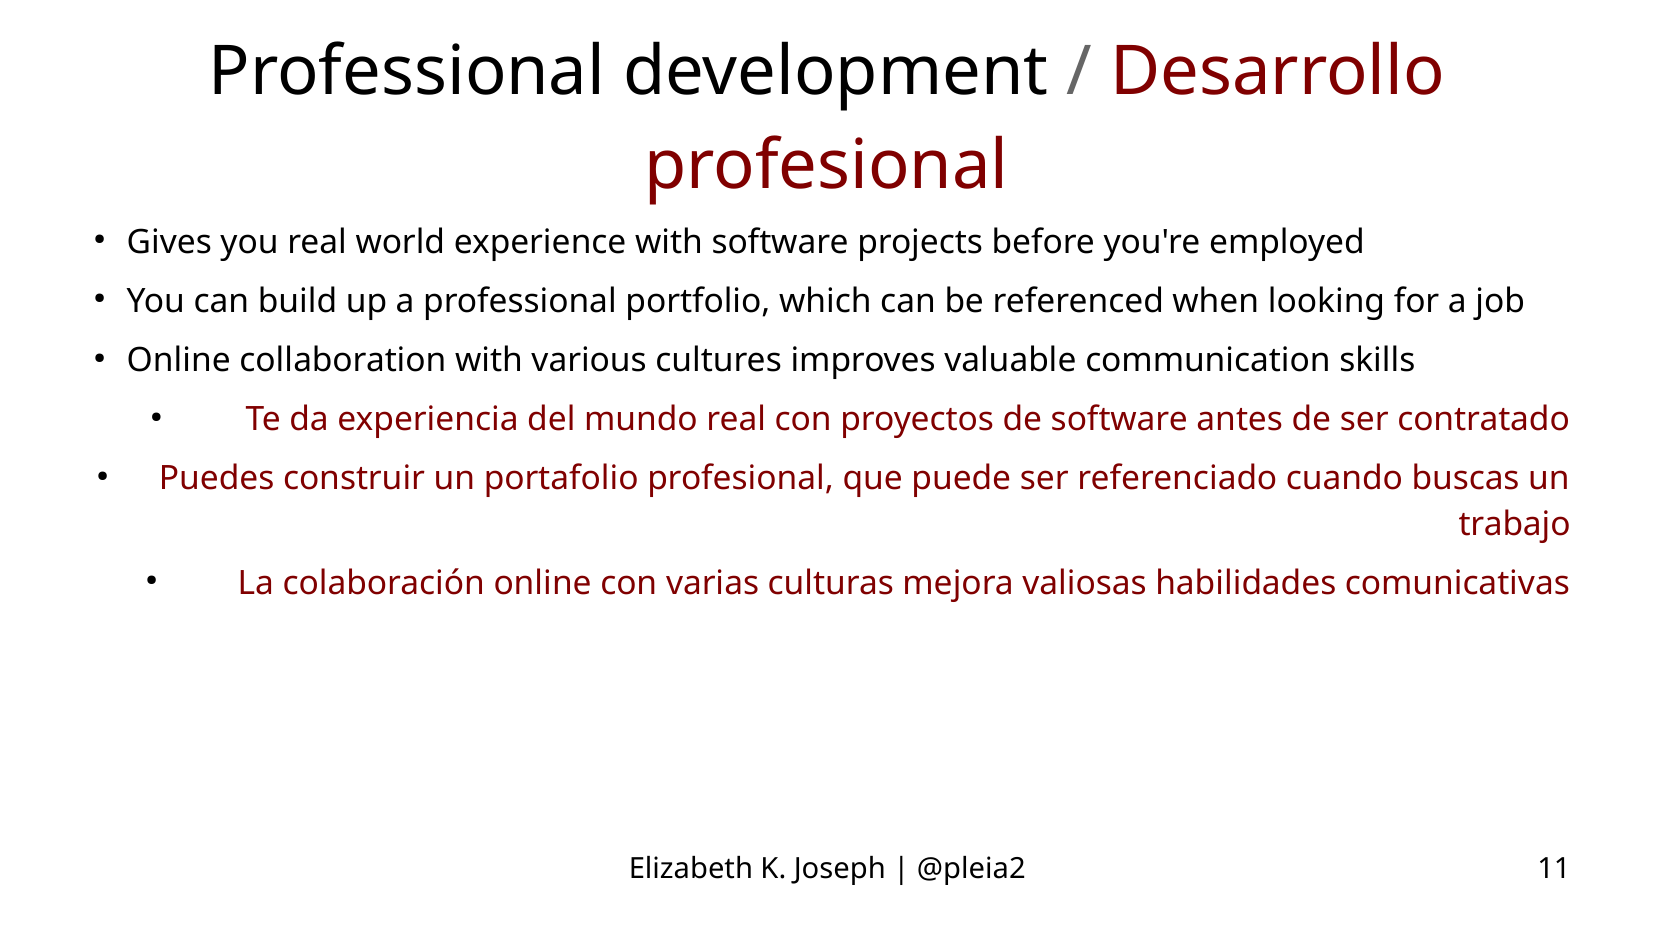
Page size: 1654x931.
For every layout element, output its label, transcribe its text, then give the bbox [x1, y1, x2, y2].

title Professional development / Desarrollo profesional [82, 37, 1571, 193]
list Gives you real world experience with software projects before you're employed You can build up a professional portfolio, which can be referenced when looking for a job Online collaboration with various cultures improves valuable communication skills Te da experiencia del mundo real con proyectos de software antes de ser contratado Puedes construir un portafolio profesional, que puede ser referenciado cuando buscas un trabajo La colaboración online con varias culturas mejora valiosas habilidades comunicativas [82, 217, 1571, 758]
